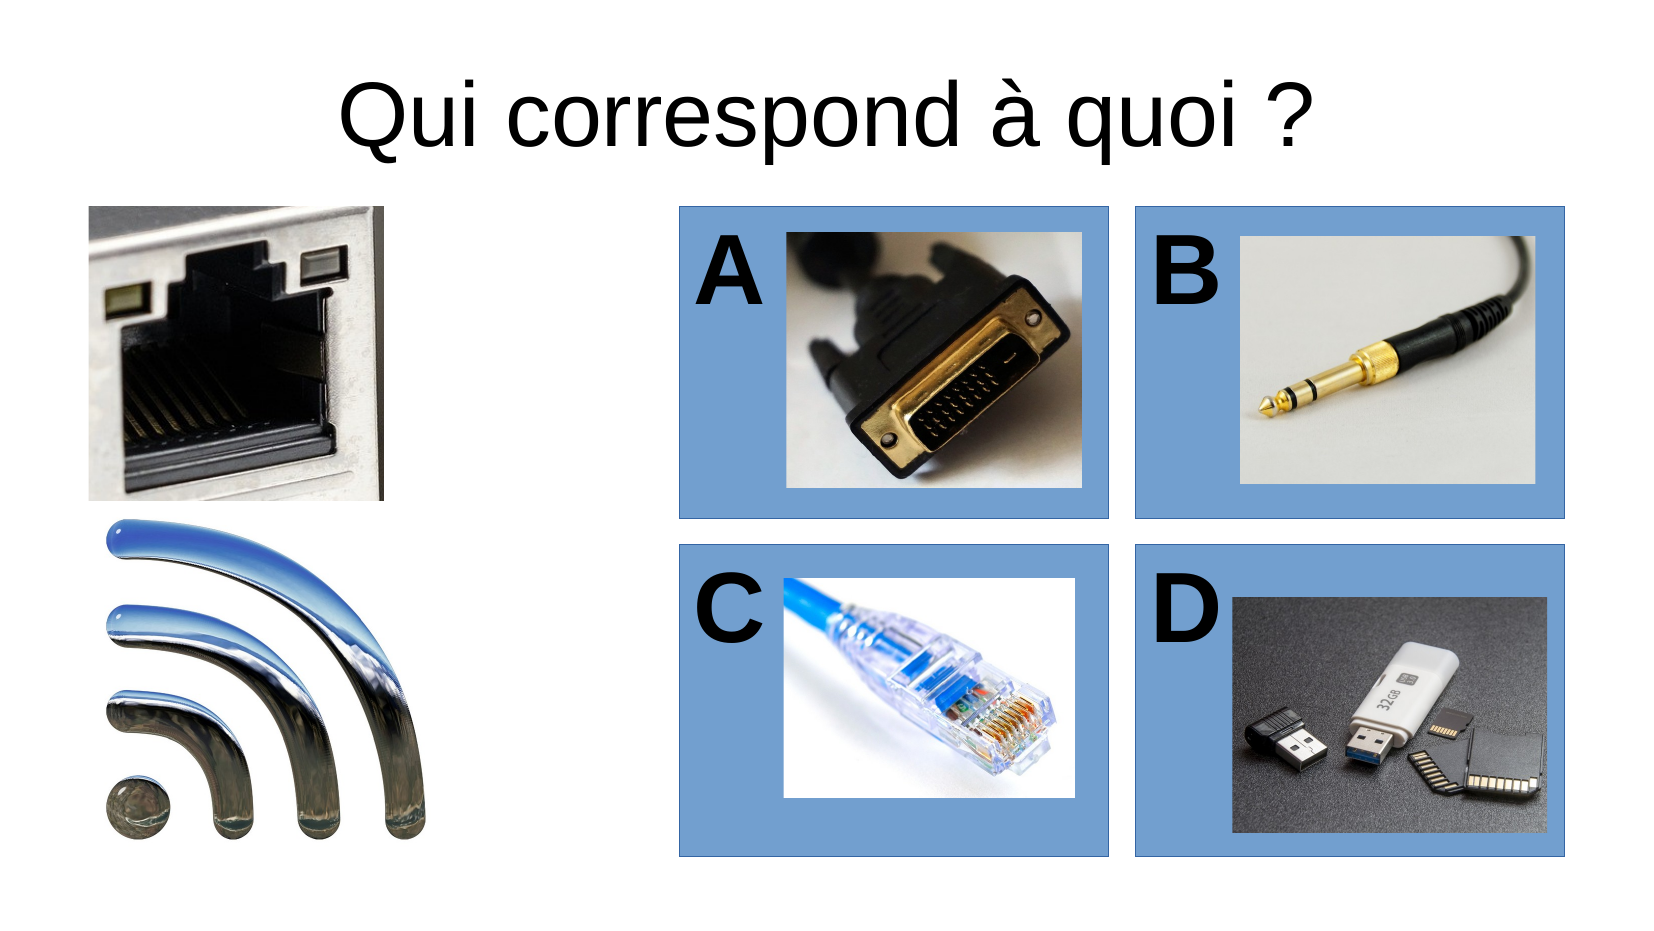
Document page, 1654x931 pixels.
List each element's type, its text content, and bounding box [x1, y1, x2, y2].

text_box B [1135, 206, 1565, 519]
text_box A [679, 206, 1109, 519]
picture [1232, 597, 1548, 833]
text_box C [679, 544, 1109, 857]
picture [786, 232, 1082, 488]
picture [1240, 236, 1536, 484]
picture [801, 600, 809, 606]
picture [783, 578, 1075, 798]
picture [88, 206, 443, 857]
title Qui correspond à quoi ? [82, 37, 1571, 193]
text_box D [1135, 544, 1565, 857]
